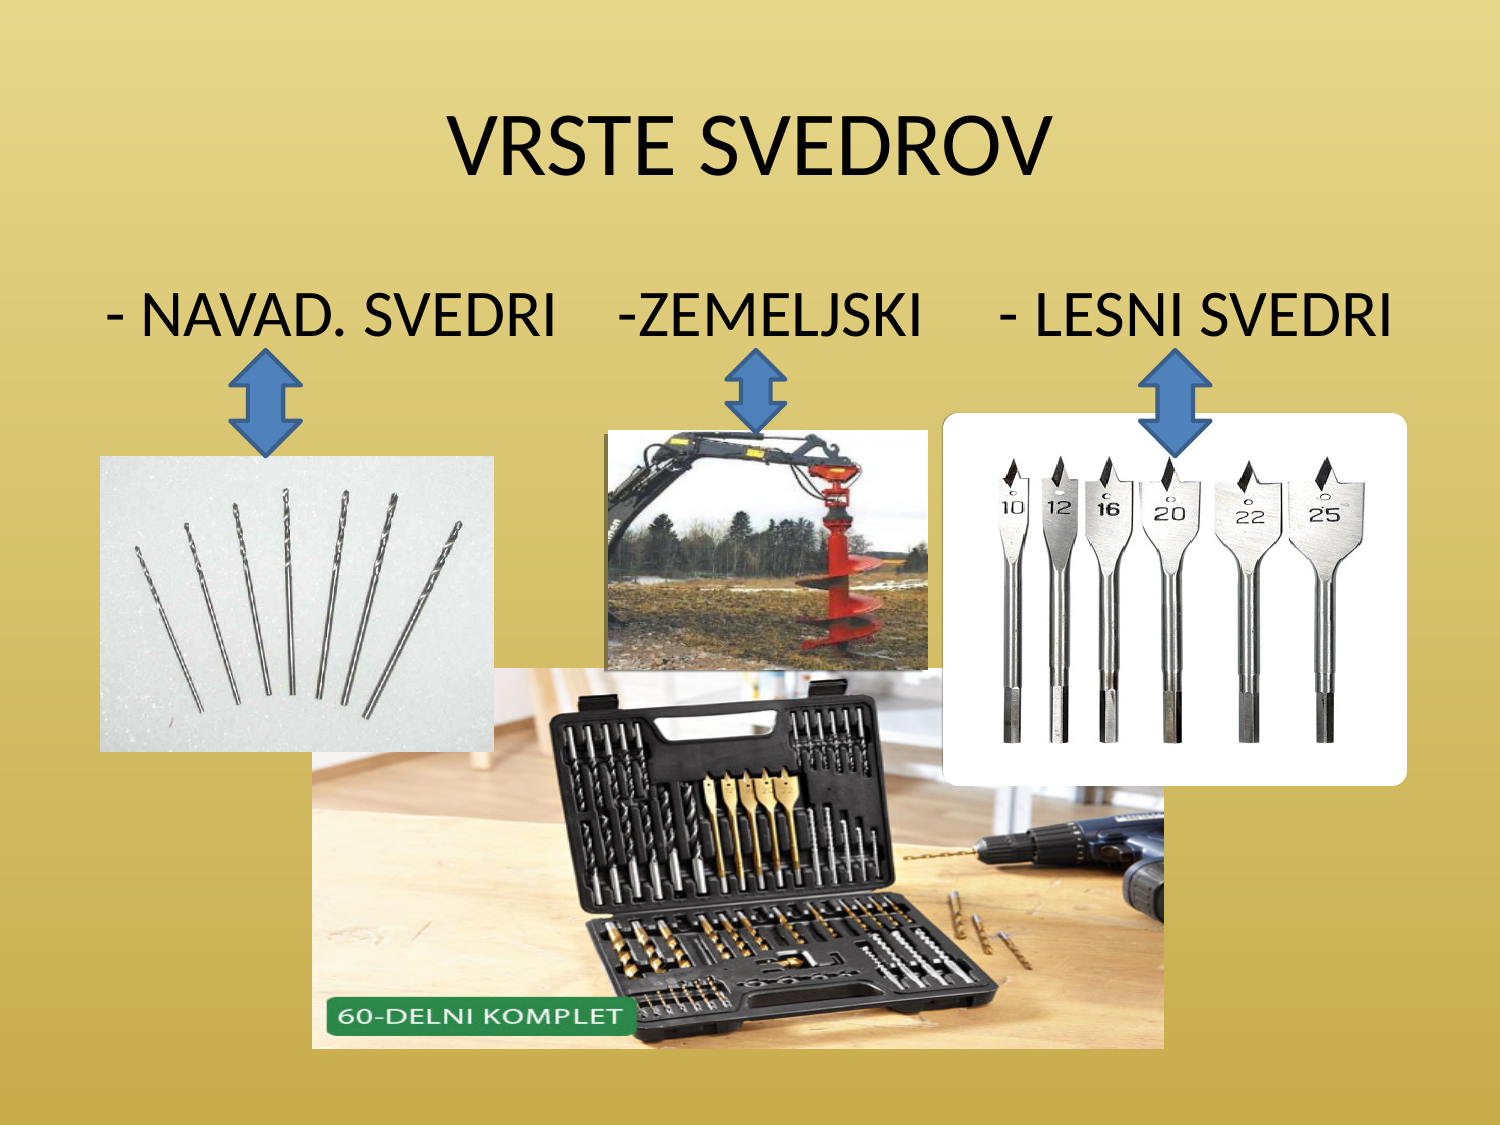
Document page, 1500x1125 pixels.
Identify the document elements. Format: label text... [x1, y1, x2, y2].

text_box [230, 350, 302, 457]
picture [100, 430, 1164, 1049]
text_box [1139, 350, 1211, 457]
list - NAVAD. SVEDRI -ZEMELJSKI - LESNI SVEDRI [75, 262, 1425, 1005]
picture [974, 444, 1376, 755]
title VRSTE SVEDROV [75, 45, 1425, 233]
text_box [726, 349, 786, 433]
